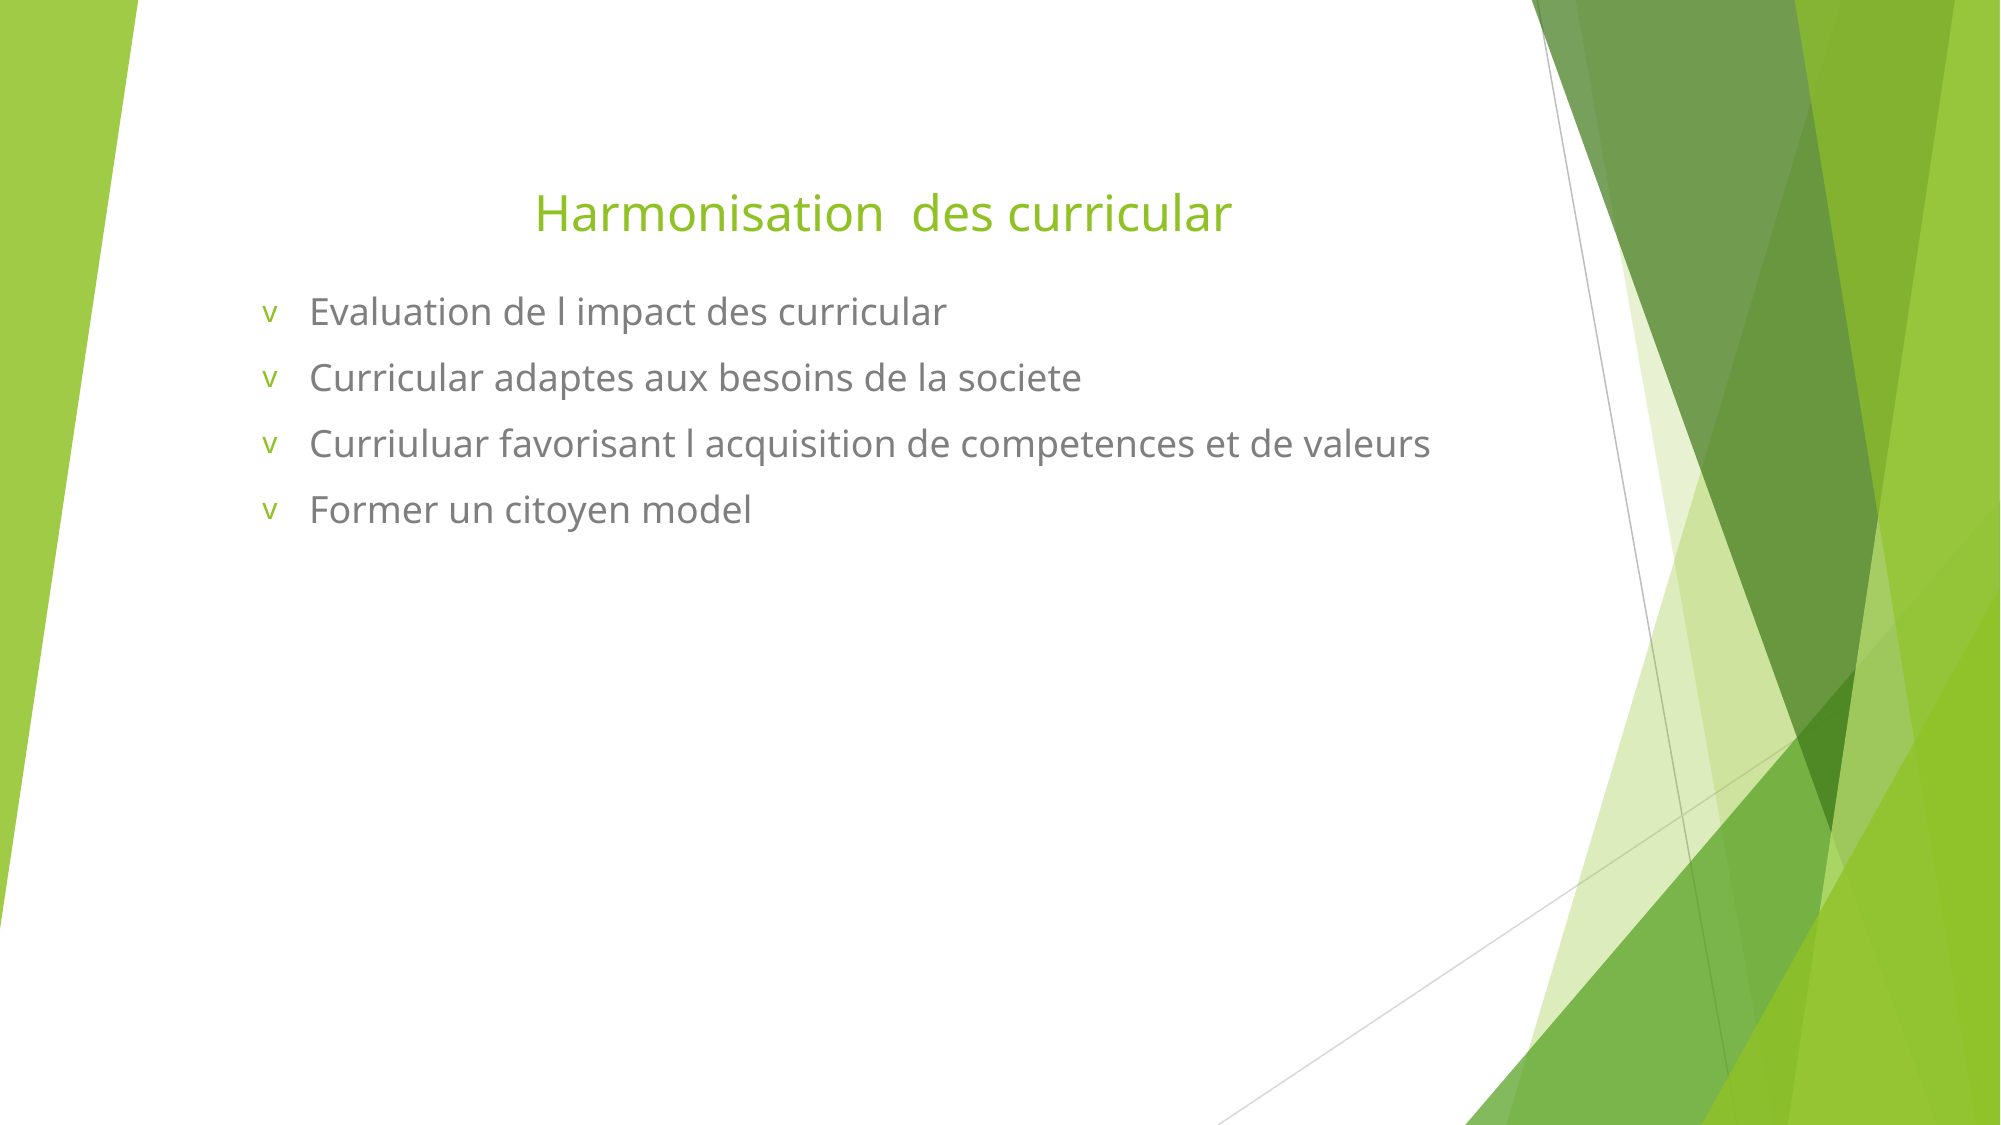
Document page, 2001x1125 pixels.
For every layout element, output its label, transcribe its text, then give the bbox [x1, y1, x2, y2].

title Harmonisation des curricular [247, 39, 1522, 280]
subtitle Evaluation de l impact des curricular Curricular adaptes aux besoins de la societe Curriuluar favorisant l acquisition de competences et de valeurs Former un citoyen model [247, 280, 1522, 582]
